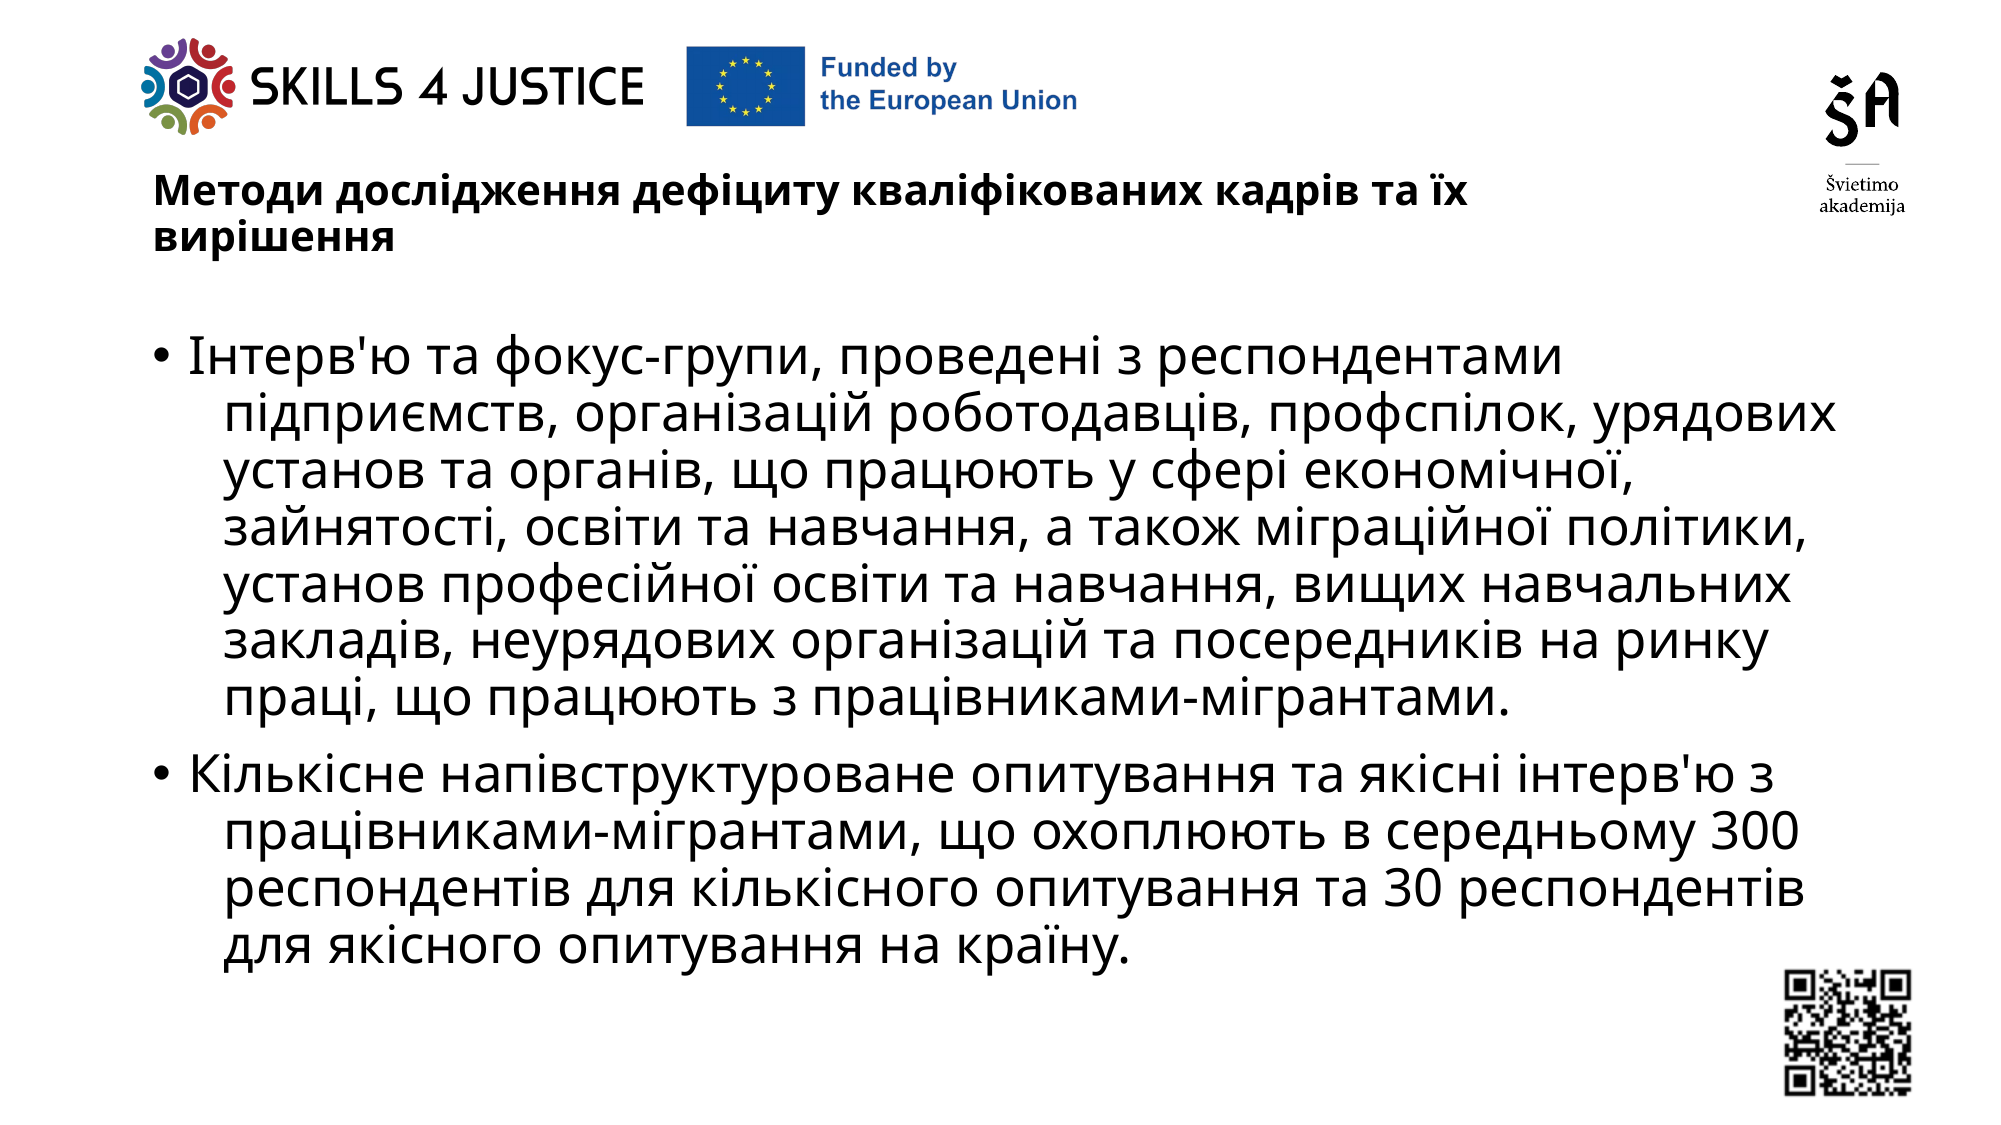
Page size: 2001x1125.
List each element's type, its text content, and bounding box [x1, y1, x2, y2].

picture [1780, 965, 1916, 1101]
list Інтерв'ю та фокус-групи, проведені з респондентами підприємств, організацій роботодавців, профспілок, урядових установ та органів, що працюють у сфері економічної, зайнятості, освіти та навчання, а також міграційної політики, установ професійної освіти та навчання, вищих навчальних закладів, неурядових організацій та посередників на ринку праці, що працюють з працівниками-мігрантами. Кількісне напівструктуроване опитування та якісні інтерв'ю з працівниками-мігрантами, що охоплюють в середньому 300 респондентів для кількісного опитування та 30 респондентів для якісного опитування на країну. [137, 321, 1863, 1033]
title Методи дослідження дефіциту кваліфікованих кадрів та їх вирішення [137, 161, 1679, 268]
